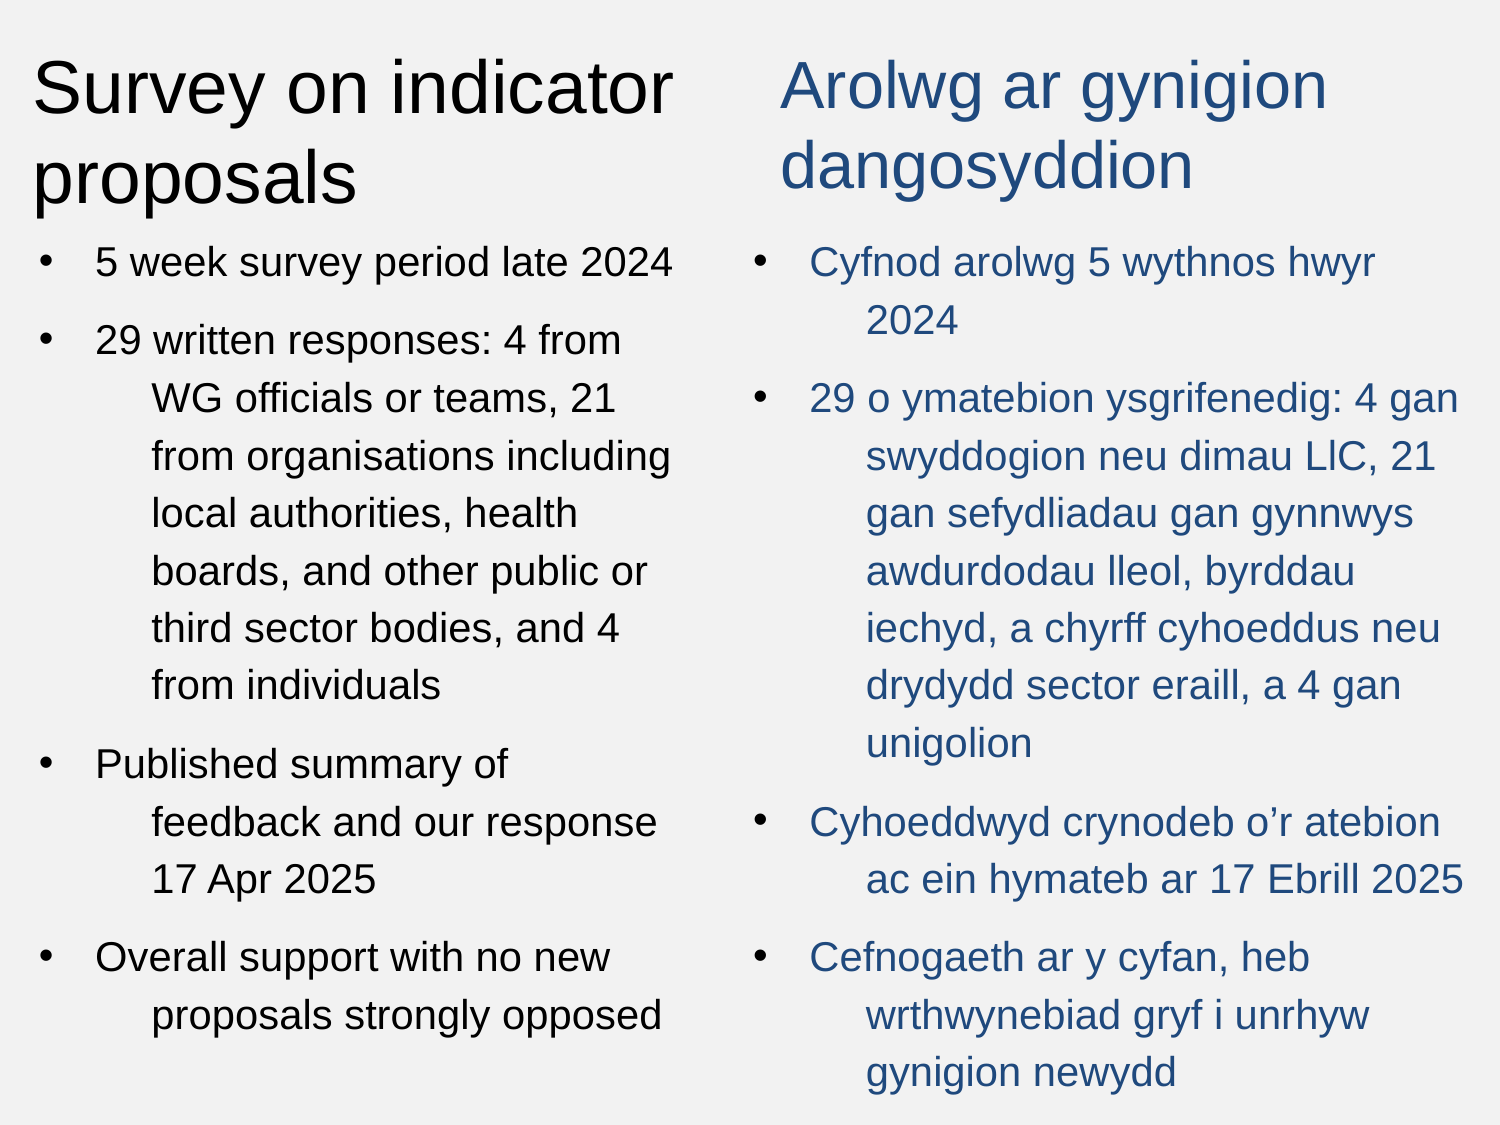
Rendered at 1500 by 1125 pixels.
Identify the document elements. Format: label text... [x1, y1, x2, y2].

text_box Cyfnod arolwg 5 wythnos hwyr 2024 29 o ymatebion ysgrifenedig: 4 gan swyddogion neu dimau LlC, 21 gan sefydliadau gan gynnwys awdurdodau lleol, byrddau iechyd, a chyrff cyhoeddus neu drydydd sector eraill, a 4 gan unigolion Cyhoeddwyd crynodeb o’r atebion ac ein hymateb ar 17 Ebrill 2025 Cefnogaeth ar y cyfan, heb wrthwynebiad gryf i unrhyw gynigion newydd [738, 219, 1489, 1049]
text_box Survey on indicator proposals [17, 30, 700, 228]
text_box Arolwg ar gynigion dangosyddion [765, 34, 1447, 212]
text_box 5 week survey period late 2024 29 written responses: 4 from WG officials or teams, 21 from organisations including local authorities, health boards, and other public or third sector bodies, and 4 from individuals Published summary of feedback and our response 17 Apr 2025 Overall support with no new proposals strongly opposed [23, 219, 703, 932]
